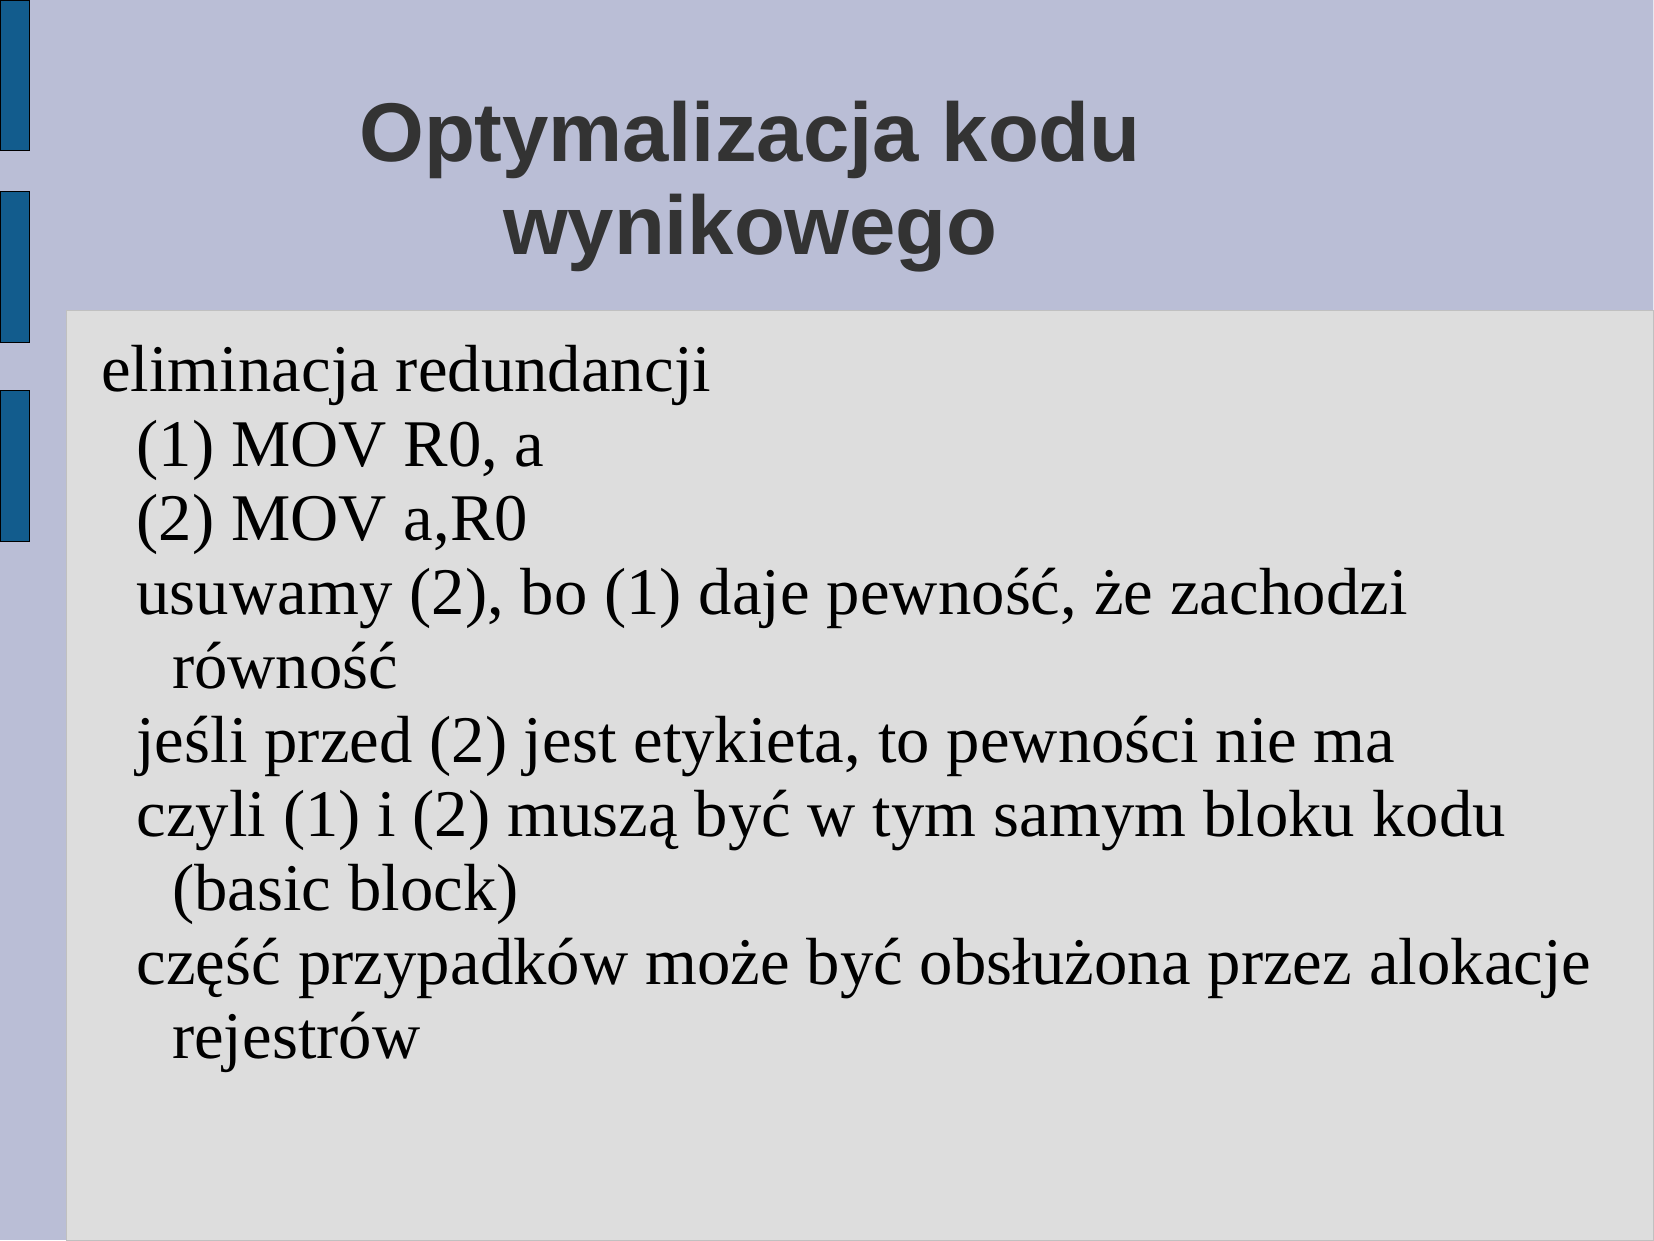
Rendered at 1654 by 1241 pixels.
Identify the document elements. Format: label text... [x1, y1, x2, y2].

text_box eliminacja redundancji (1) MOV R0, a (2) MOV a,R0 usuwamy (2), bo (1) daje pewność, że zachodzi równość jeśli przed (2) jest etykieta, to pewności nie ma czyli (1) i (2) muszą być w tym samym bloku kodu (basic block) część przypadków może być obsłużona przez alokacje rejestrów [101, 332, 1625, 1074]
title Optymalizacja kodu wynikowego [112, 78, 1388, 280]
